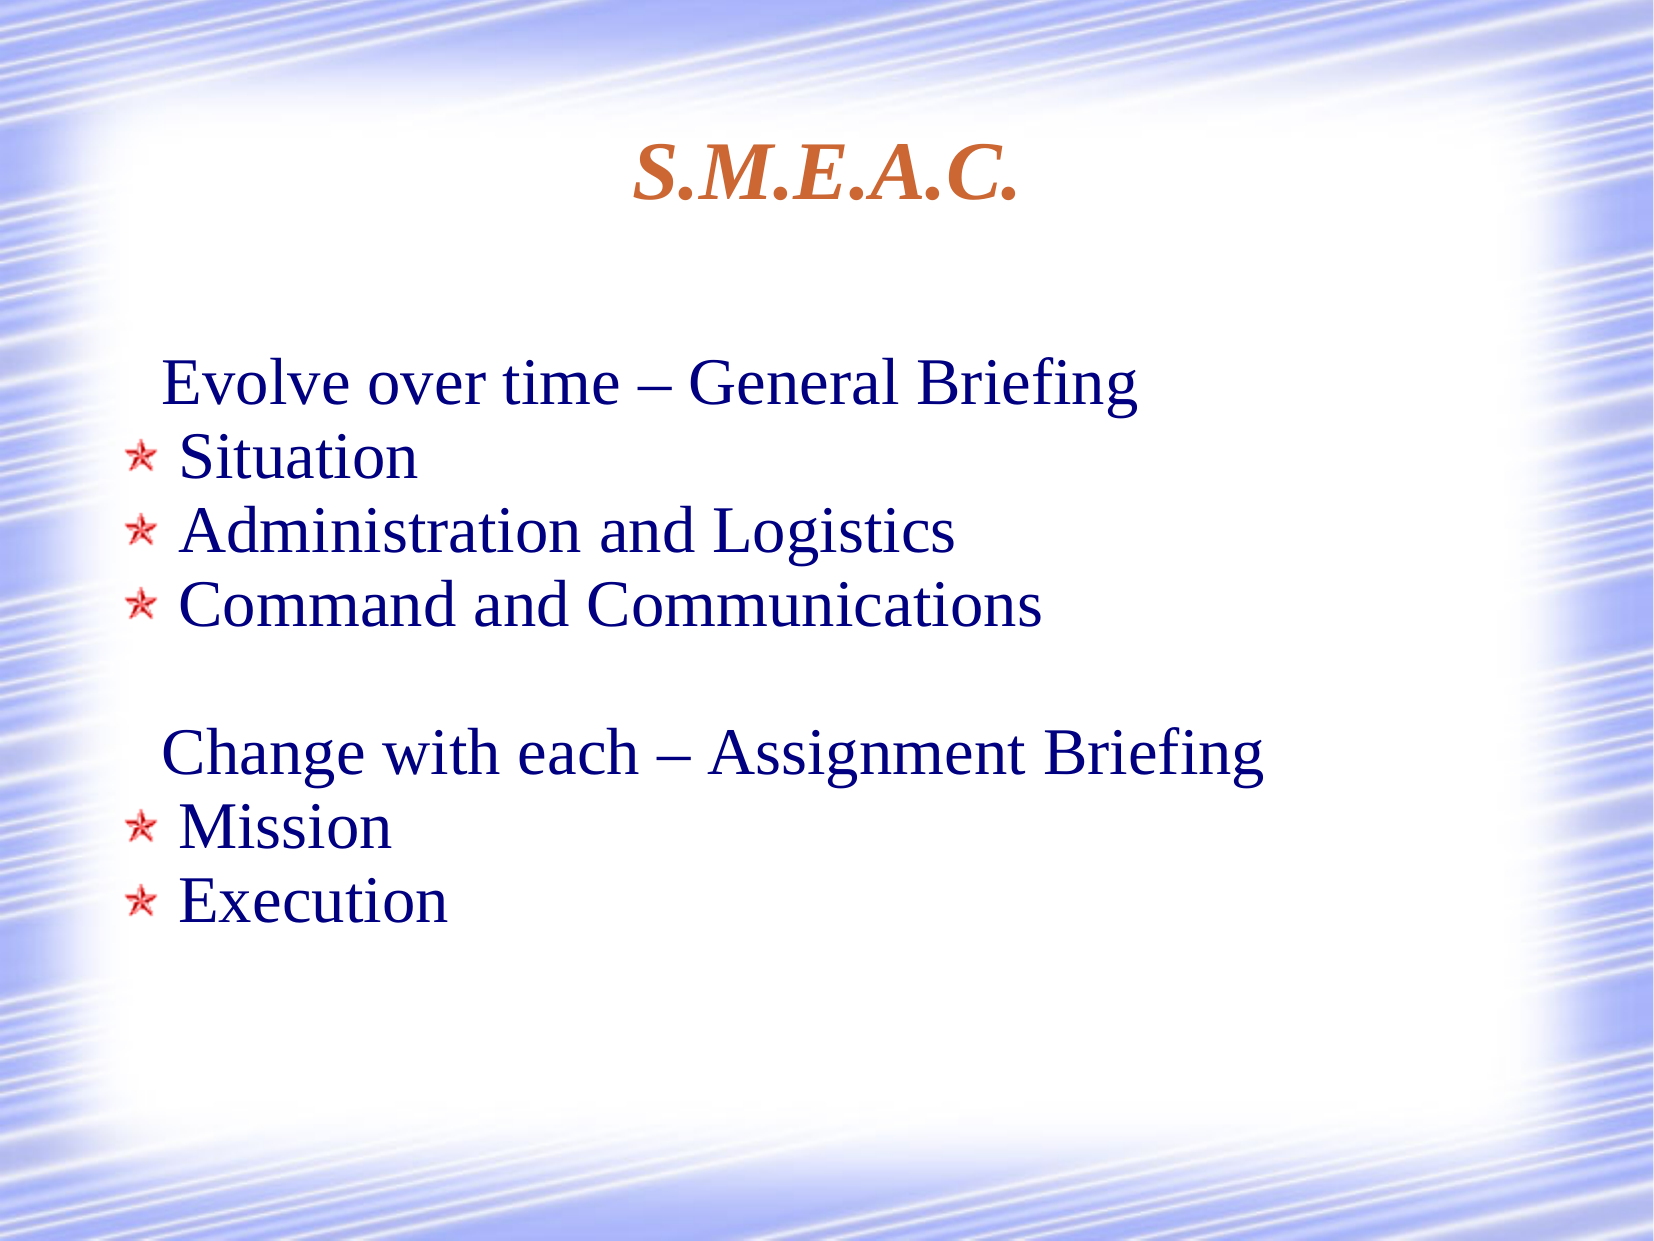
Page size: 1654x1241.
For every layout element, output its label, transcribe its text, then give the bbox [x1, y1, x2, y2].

picture [0, 0, 1654, 1241]
list Evolve over time – General Briefing Situation Administration and Logistics Command and Communications Change with each – Assignment Briefing Mission Execution [121, 344, 1534, 1065]
title S.M.E.A.C. [121, 67, 1534, 275]
